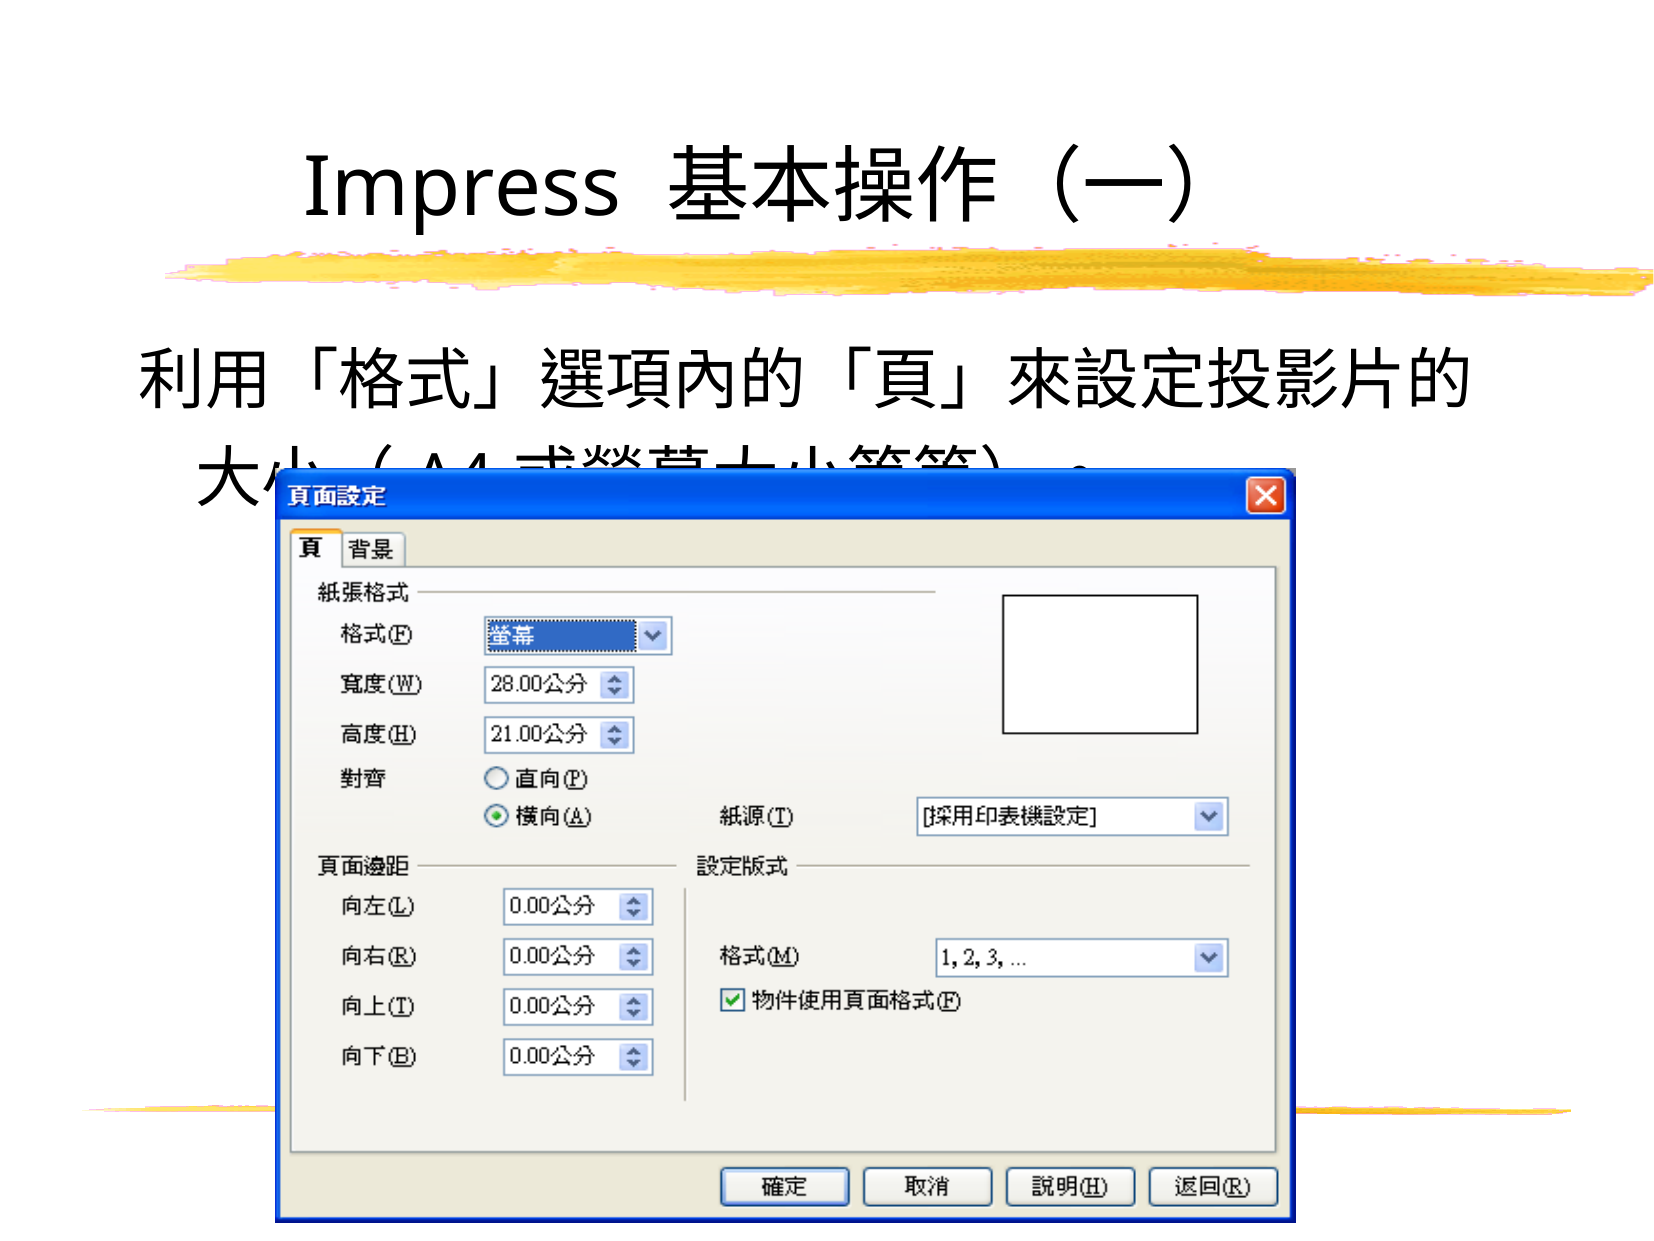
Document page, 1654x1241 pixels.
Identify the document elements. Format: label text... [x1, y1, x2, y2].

picture [82, 468, 1571, 1223]
title Impress 基本操作（一） [73, 41, 1479, 249]
picture [165, 237, 1654, 308]
list 利用「格式」選項內的「頁」來設定投影片的大小（A4或螢幕大小等等）。 [124, 316, 1530, 568]
